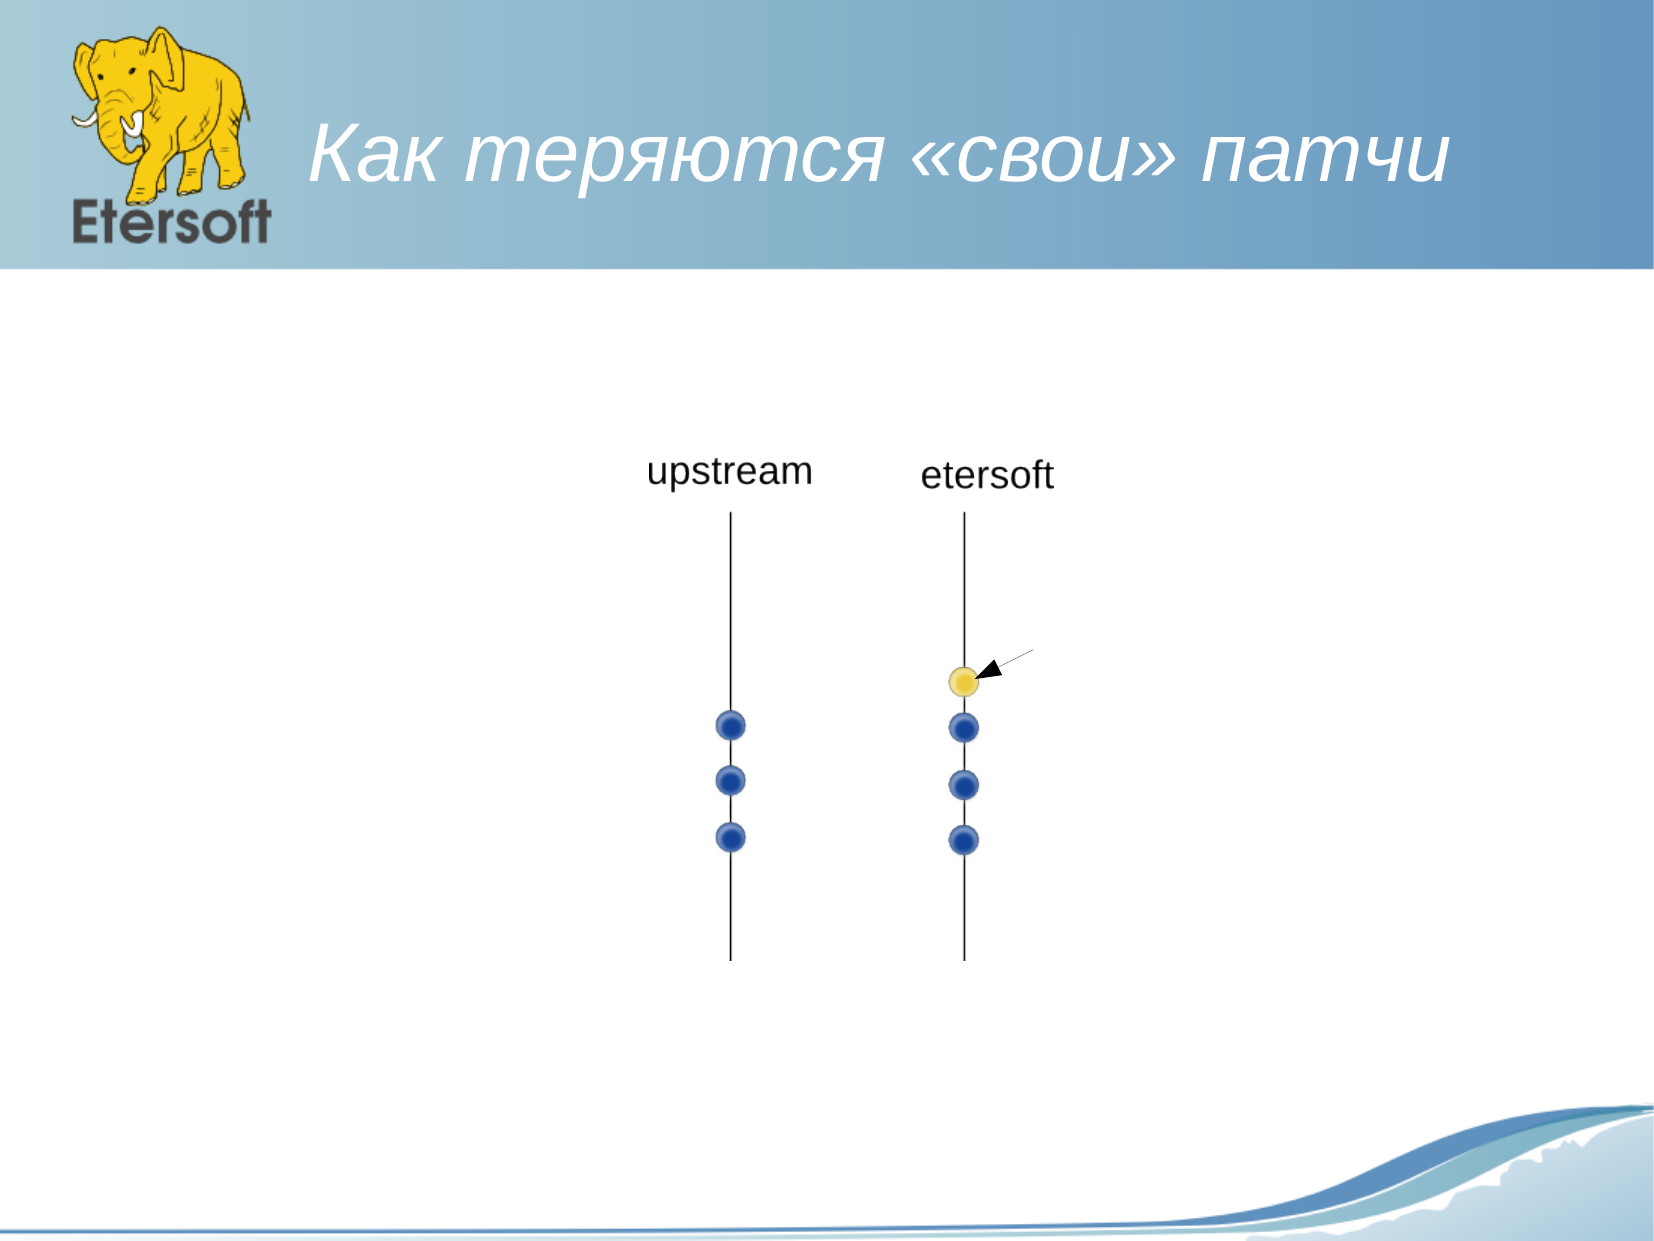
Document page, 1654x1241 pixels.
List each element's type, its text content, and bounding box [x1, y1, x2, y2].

picture [0, 0, 1654, 1241]
title Как теряются «свои» патчи [135, 49, 1625, 257]
